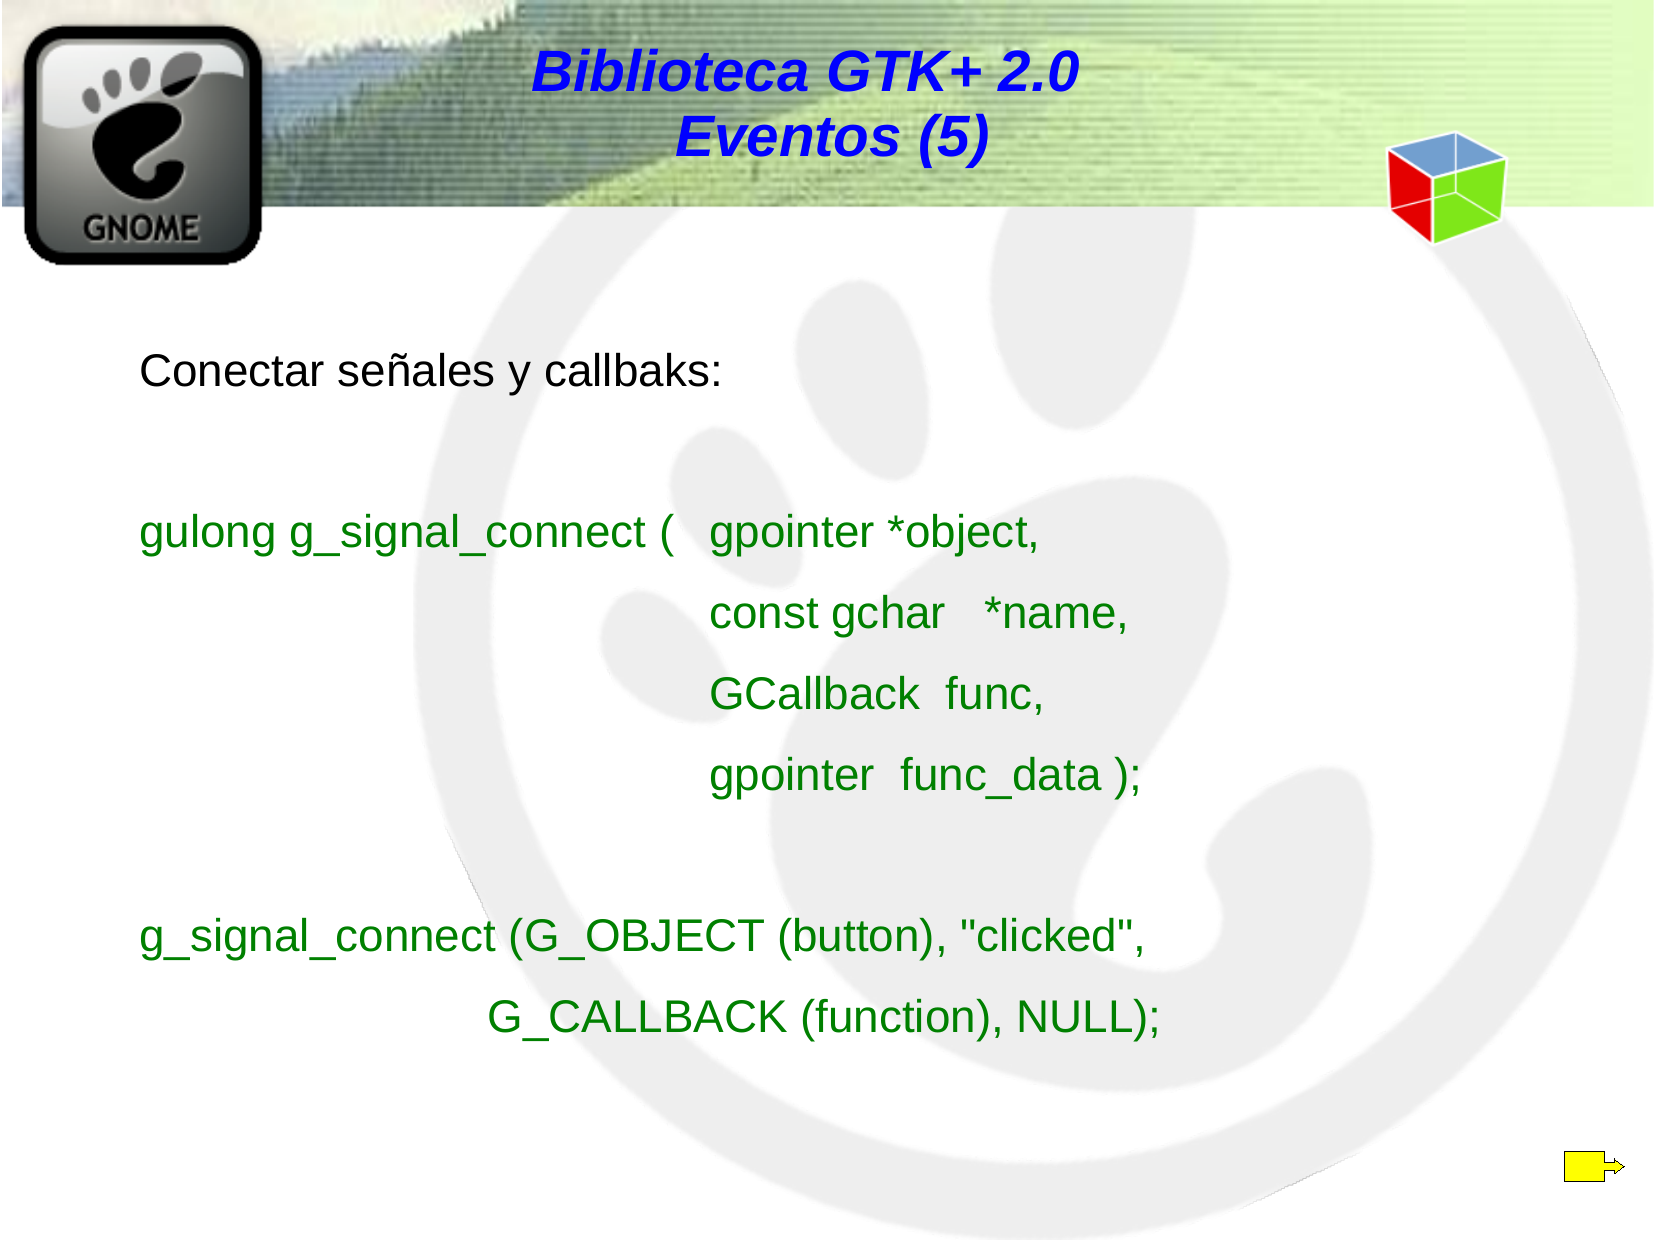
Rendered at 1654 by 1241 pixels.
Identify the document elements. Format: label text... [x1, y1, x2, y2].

list Conectar señales y callbaks: gulong g_signal_connect ( gpointer *object, const gchar *name, GCallback func, gpointer func_data ); g_signal_connect (G_OBJECT (button), "clicked", G_CALLBACK (function), NULL); [121, 344, 1534, 1127]
picture [2, 0, 1654, 1240]
text_box [1564, 1151, 1625, 1182]
title Biblioteca GTK+ 2.0 Eventos (5) [236, 0, 1359, 208]
